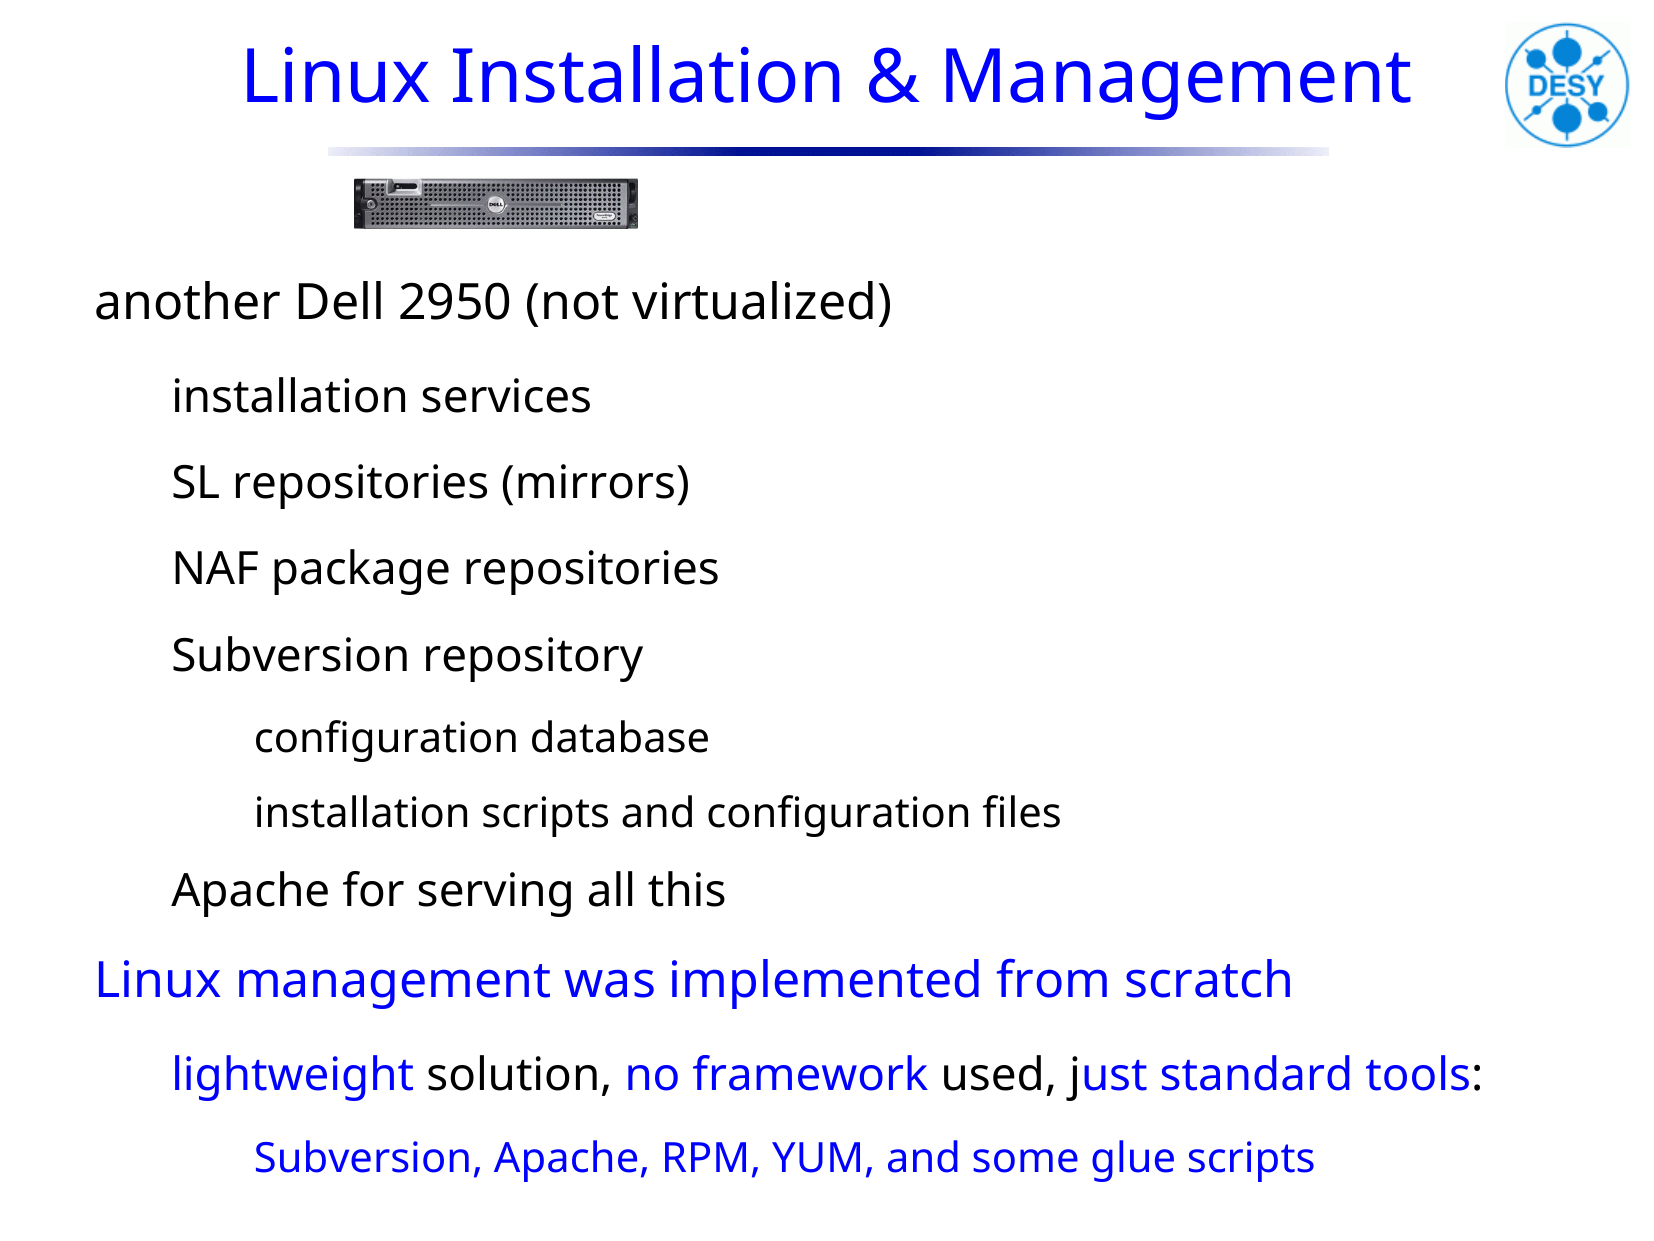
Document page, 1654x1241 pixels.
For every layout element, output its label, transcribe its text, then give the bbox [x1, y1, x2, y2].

title Linux Installation & Management [147, 7, 1506, 141]
picture [328, 147, 1329, 156]
picture [1505, 21, 1631, 148]
picture [354, 177, 638, 229]
list another Dell 2950 (not virtualized) installation services SL repositories (mirrors) NAF package repositories Subversion repository configuration database installation scripts and configuration files Apache for serving all this Linux management was implemented from scratch lightweight solution, no framework used, just standard tools: Subversion, Apache, RPM, YUM, and some glue scripts [76, 265, 1595, 1199]
